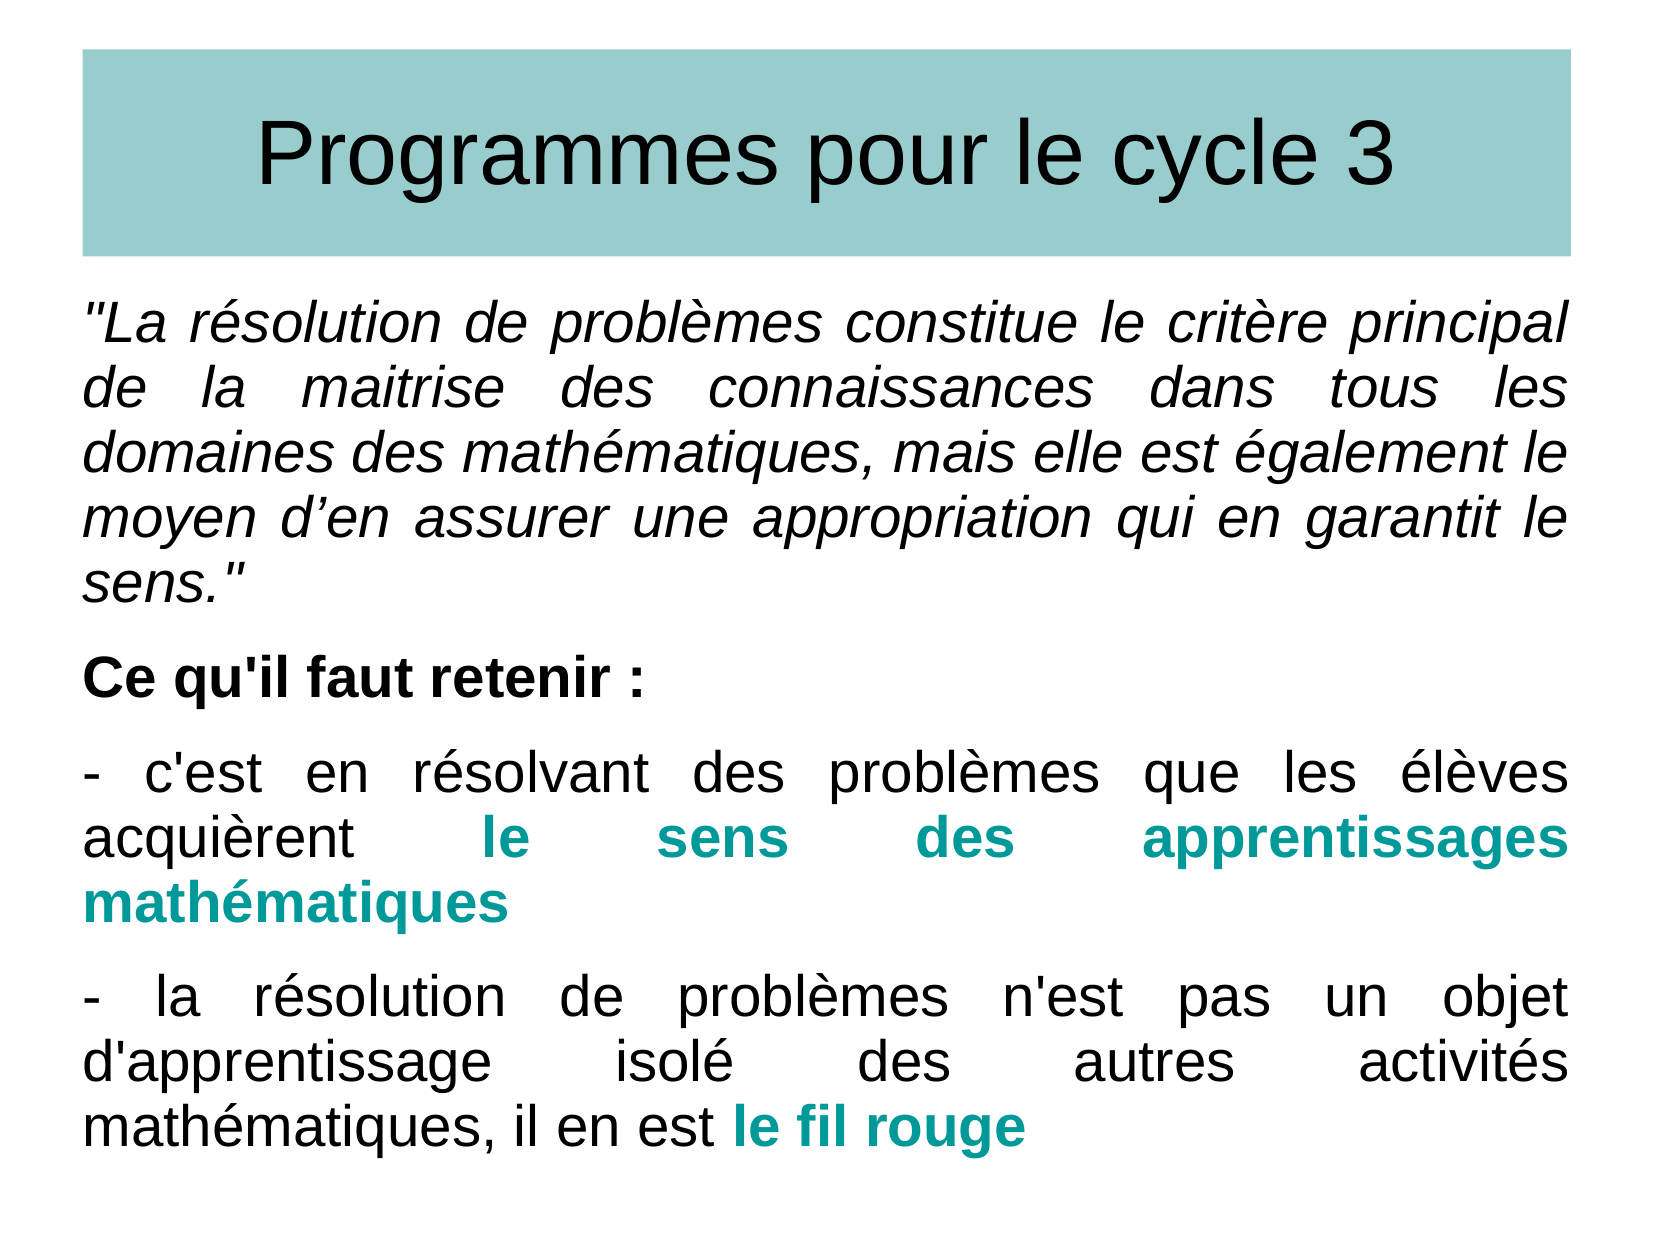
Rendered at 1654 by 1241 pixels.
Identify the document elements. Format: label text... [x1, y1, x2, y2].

title Programmes pour le cycle 3 [82, 49, 1571, 257]
list "La résolution de problèmes constitue le critère principal de la maitrise des connaissances dans tous les domaines des mathématiques, mais elle est également le moyen d’en assurer une appropriation qui en garantit le sens." Ce qu'il faut retenir : - c'est en résolvant des problèmes que les élèves acquièrent le sens des apprentissages mathématiques - la résolution de problèmes n'est pas un objet d'apprentissage isolé des autres activités mathématiques, il en est le fil rouge [82, 290, 1571, 1241]
